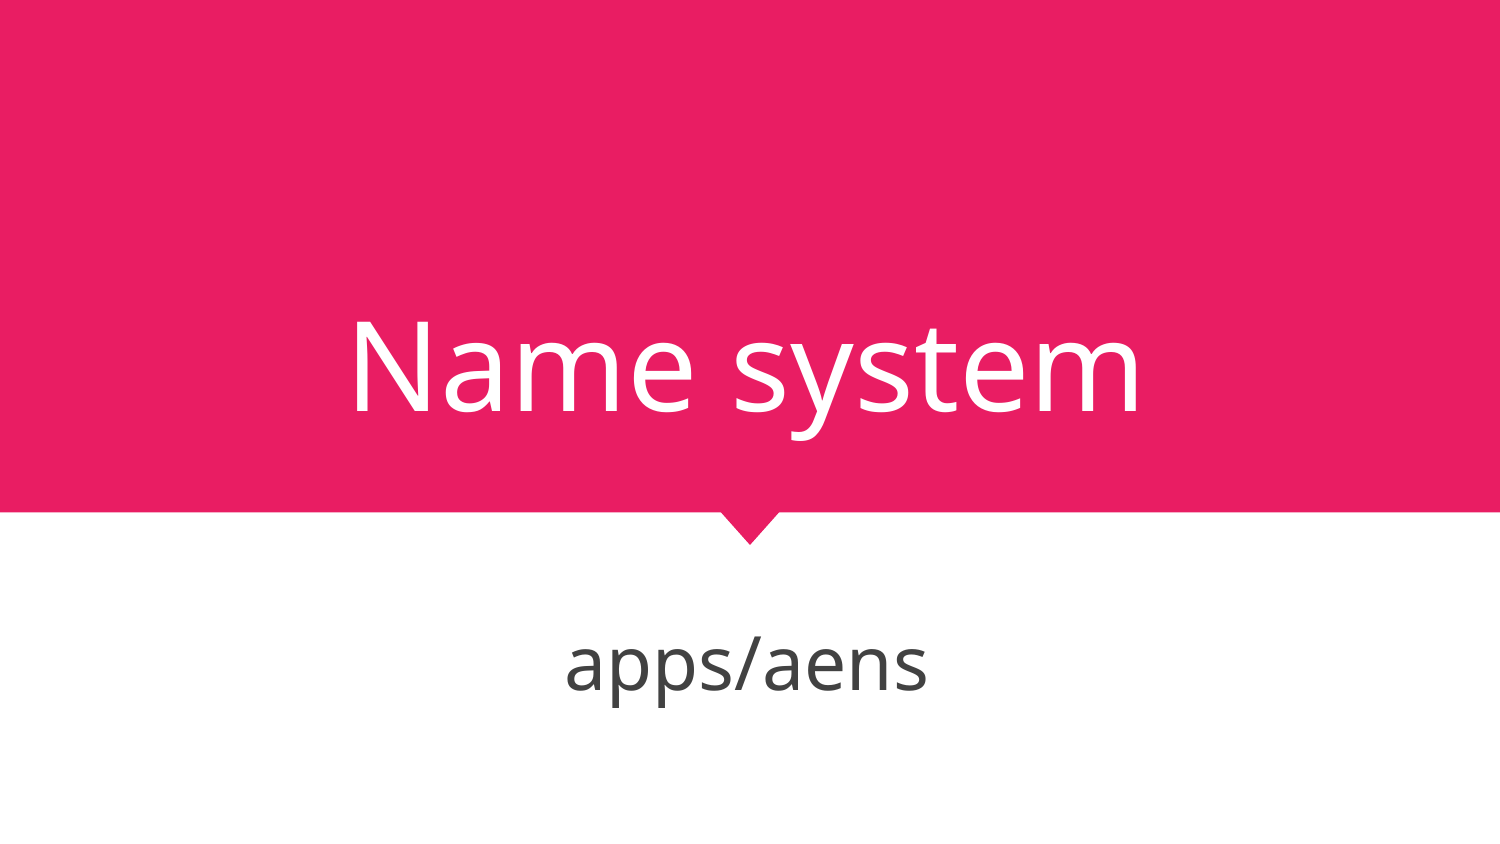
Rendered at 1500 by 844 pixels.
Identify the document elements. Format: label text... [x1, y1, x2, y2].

subtitle apps/aens [67, 557, 1427, 765]
title Name system [67, 105, 1427, 452]
